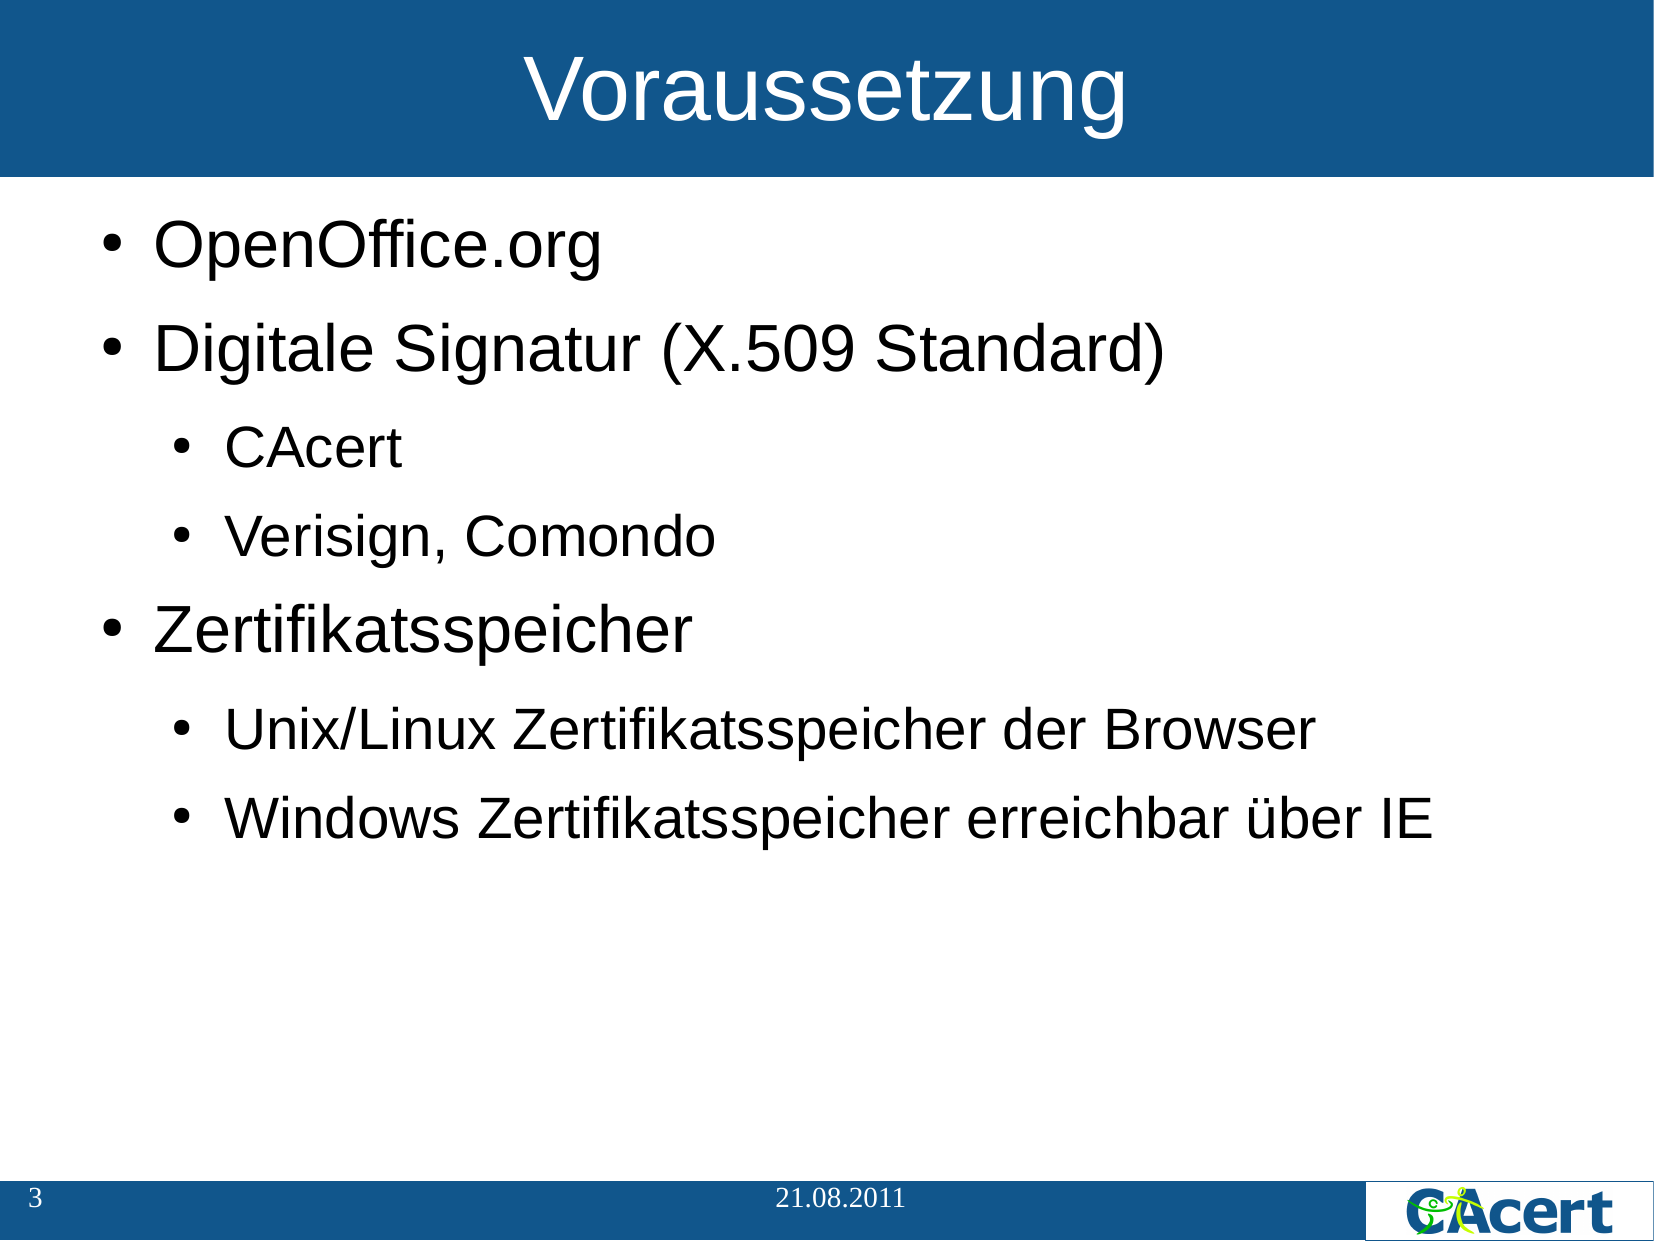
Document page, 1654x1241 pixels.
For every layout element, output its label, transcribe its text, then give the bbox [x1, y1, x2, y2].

list OpenOffice.org Digitale Signatur (X.509 Standard) CAcert Verisign, Comondo Zertifikatsspeicher Unix/Linux Zertifikatsspeicher der Browser Windows Zertifikatsspeicher erreichbar über IE [82, 206, 1571, 1152]
title Voraussetzung [82, 0, 1571, 178]
picture [1406, 1186, 1613, 1235]
